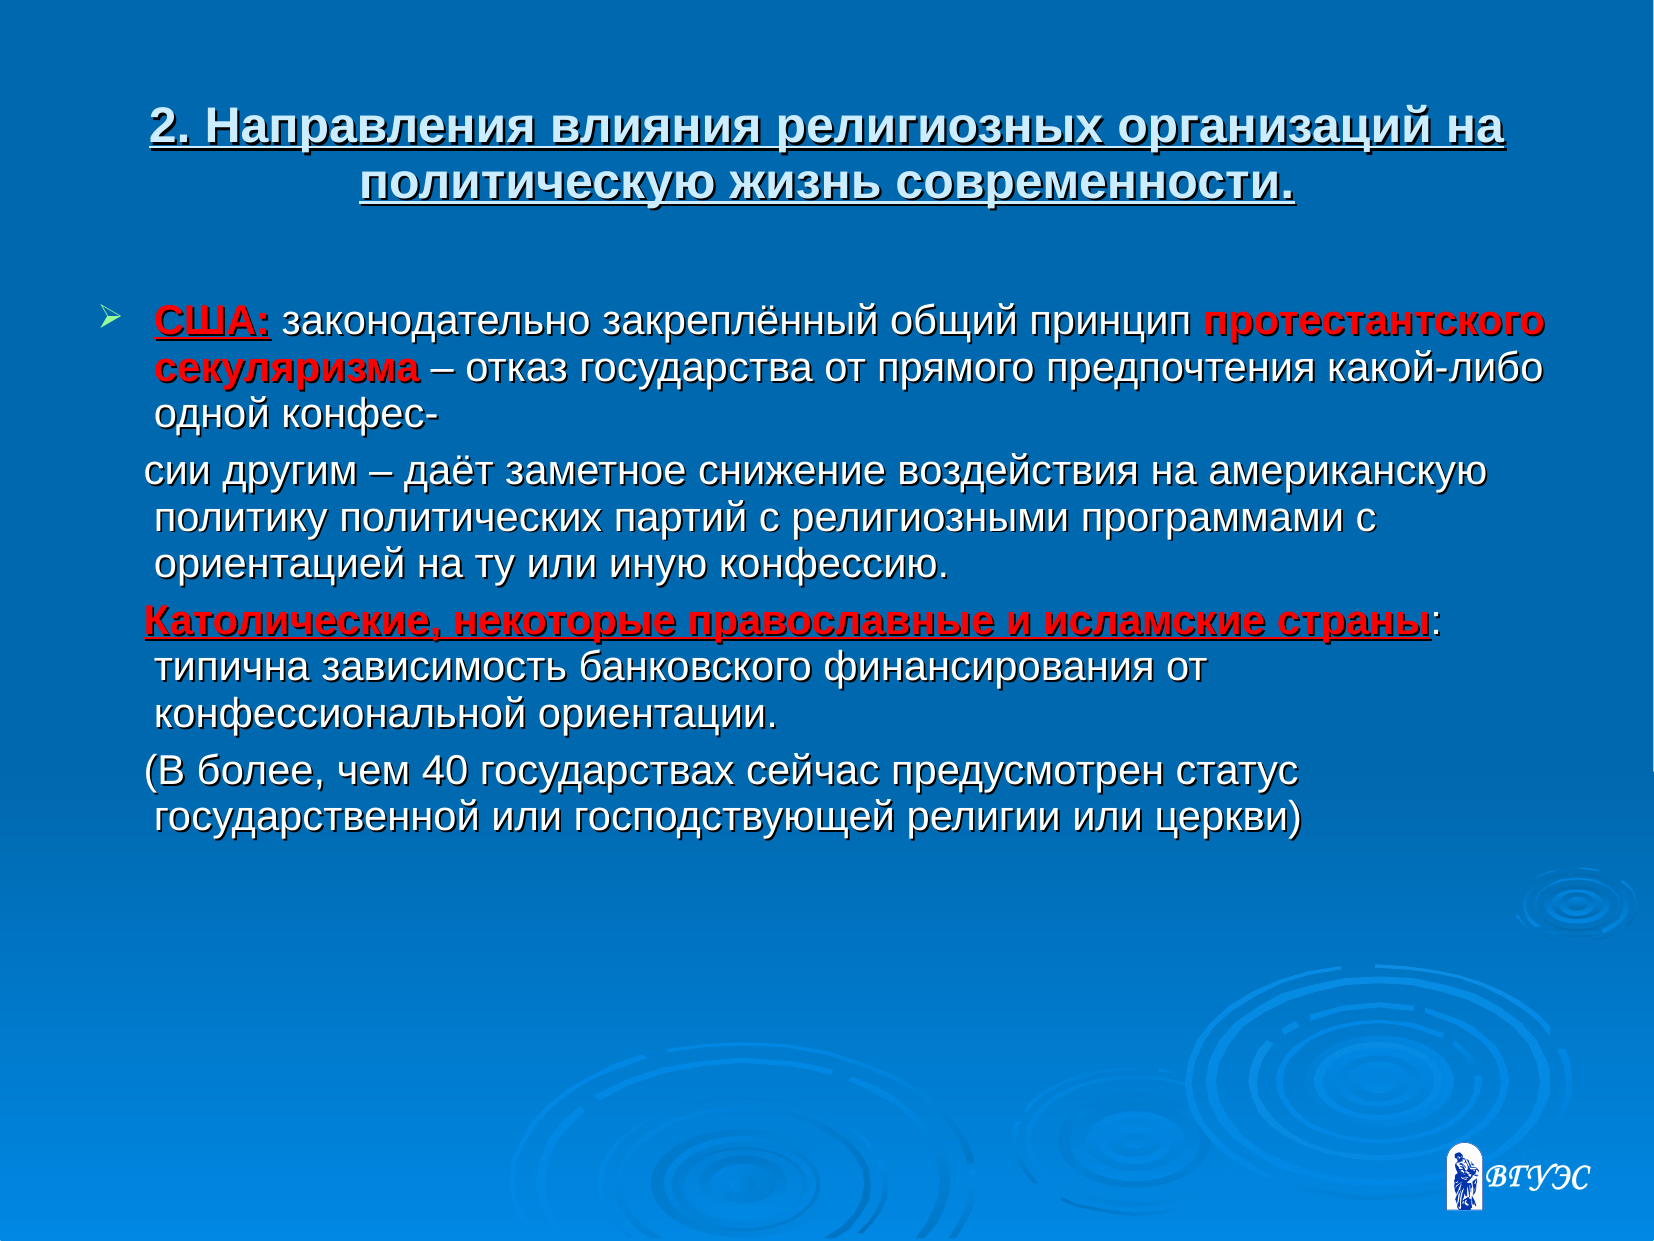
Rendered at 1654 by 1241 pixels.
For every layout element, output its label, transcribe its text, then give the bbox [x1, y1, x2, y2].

title 2. Направления влияния религиозных организаций на политическую жизнь современности. [82, 50, 1571, 257]
list США: законодательно закреплённый общий принцип протестантского секуляризма – отказ государства от прямого предпочтения какой-либо одной конфес- сии другим – даёт заметное снижение воздействия на американскую политику политических партий с религиозными программами с ориентацией на ту или иную конфессию. Католические, некоторые православные и исламские страны: типична зависимость банковского финансирования от конфессиональной ориентации. (В более, чем 40 государствах сейчас предусмотрен статус государственной или господствующей религии или церкви) [82, 289, 1571, 1108]
picture [1446, 1142, 1592, 1211]
